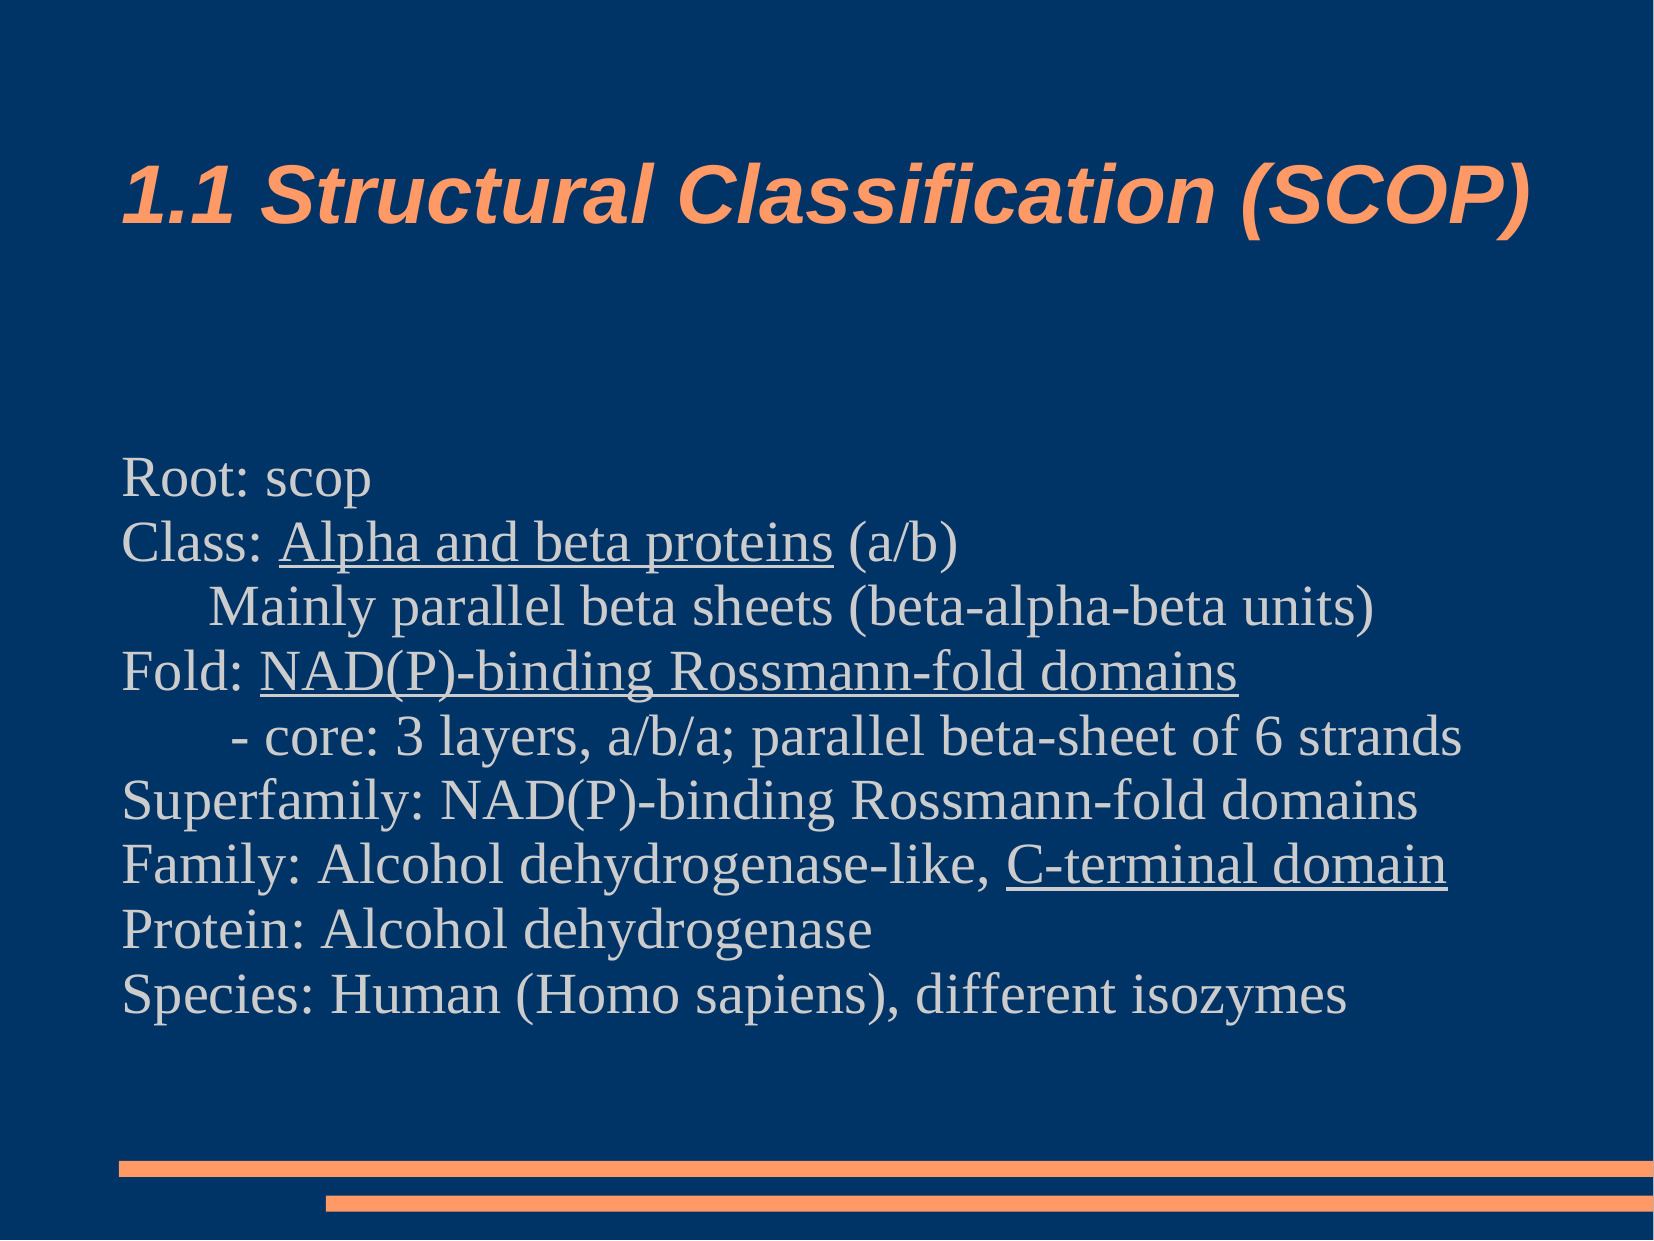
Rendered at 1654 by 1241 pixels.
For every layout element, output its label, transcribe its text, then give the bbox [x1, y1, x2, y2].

title 1.1 Structural Classification (SCOP) [121, 91, 1534, 299]
subtitle Root: scop Class: Alpha and beta proteins (a/b) Mainly parallel beta sheets (beta-alpha-beta units) Fold: NAD(P)-binding Rossmann-fold domains - core: 3 layers, a/b/a; parallel beta-sheet of 6 strands Superfamily: NAD(P)-binding Rossmann-fold domains Family: Alcohol dehydrogenase-like, C-terminal domain Protein: Alcohol dehydrogenase Species: Human (Homo sapiens), different isozymes [121, 344, 1534, 1126]
